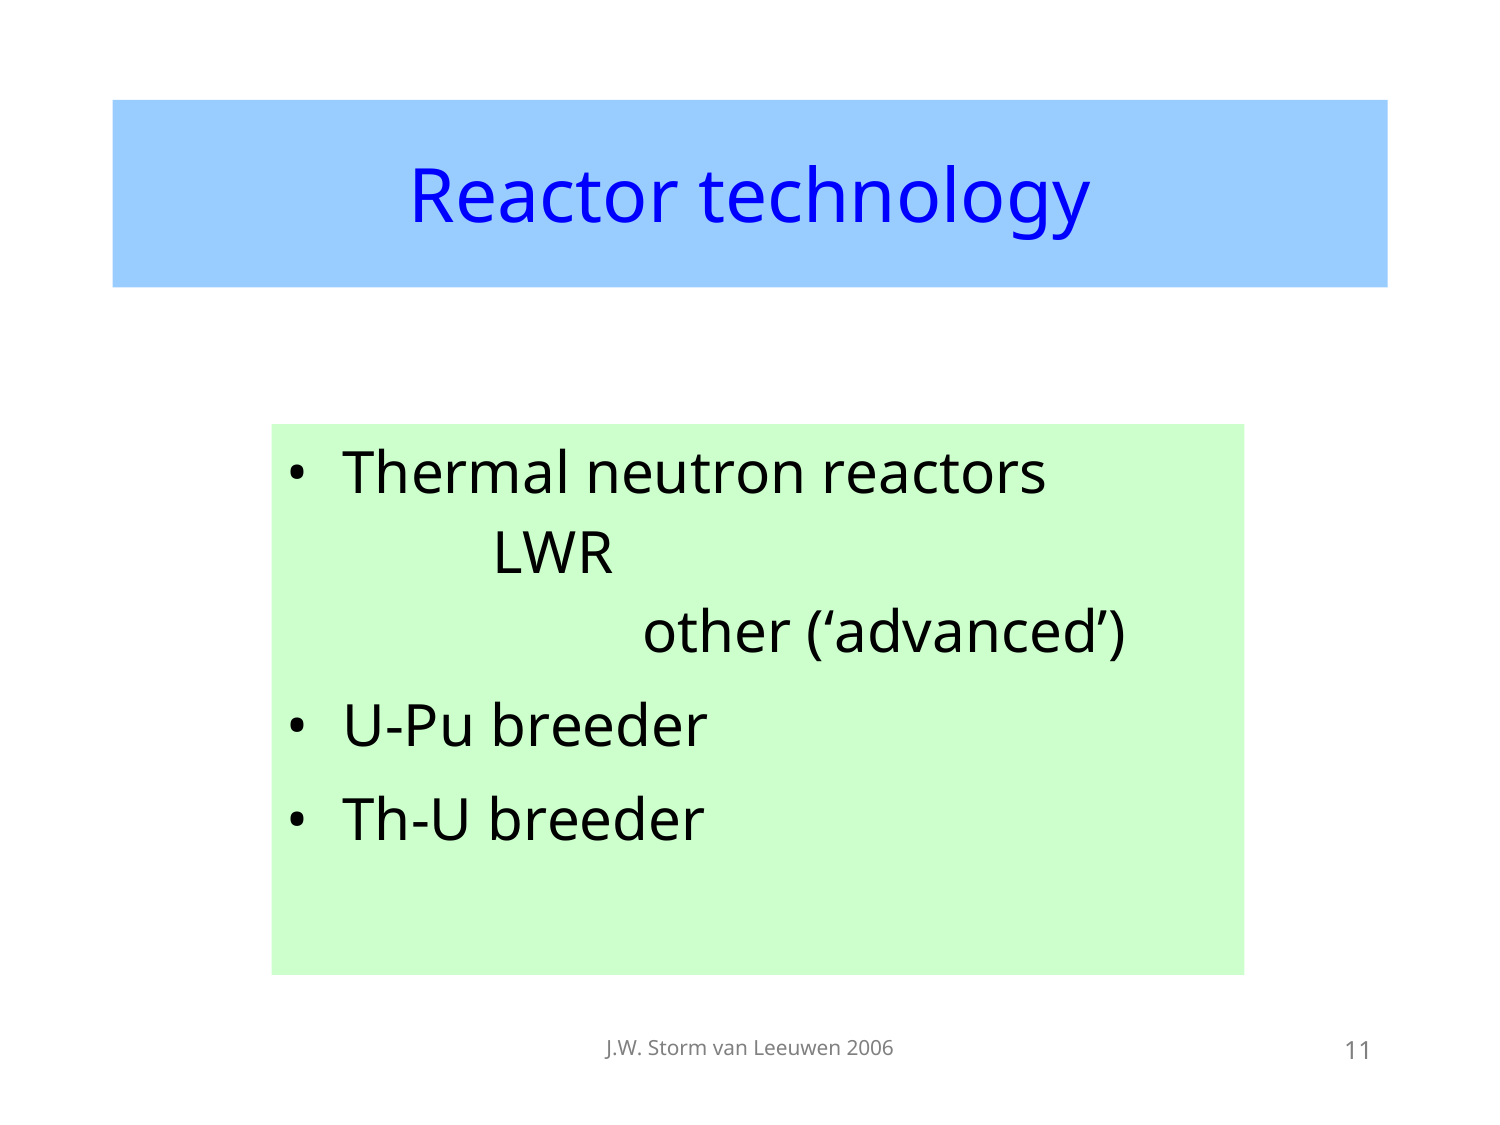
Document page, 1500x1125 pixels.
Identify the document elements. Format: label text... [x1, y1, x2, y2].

list Thermal neutron reactors LWR other (‘advanced’) U-Pu breeder Th-U breeder [271, 424, 1245, 975]
title Reactor technology [112, 99, 1388, 288]
